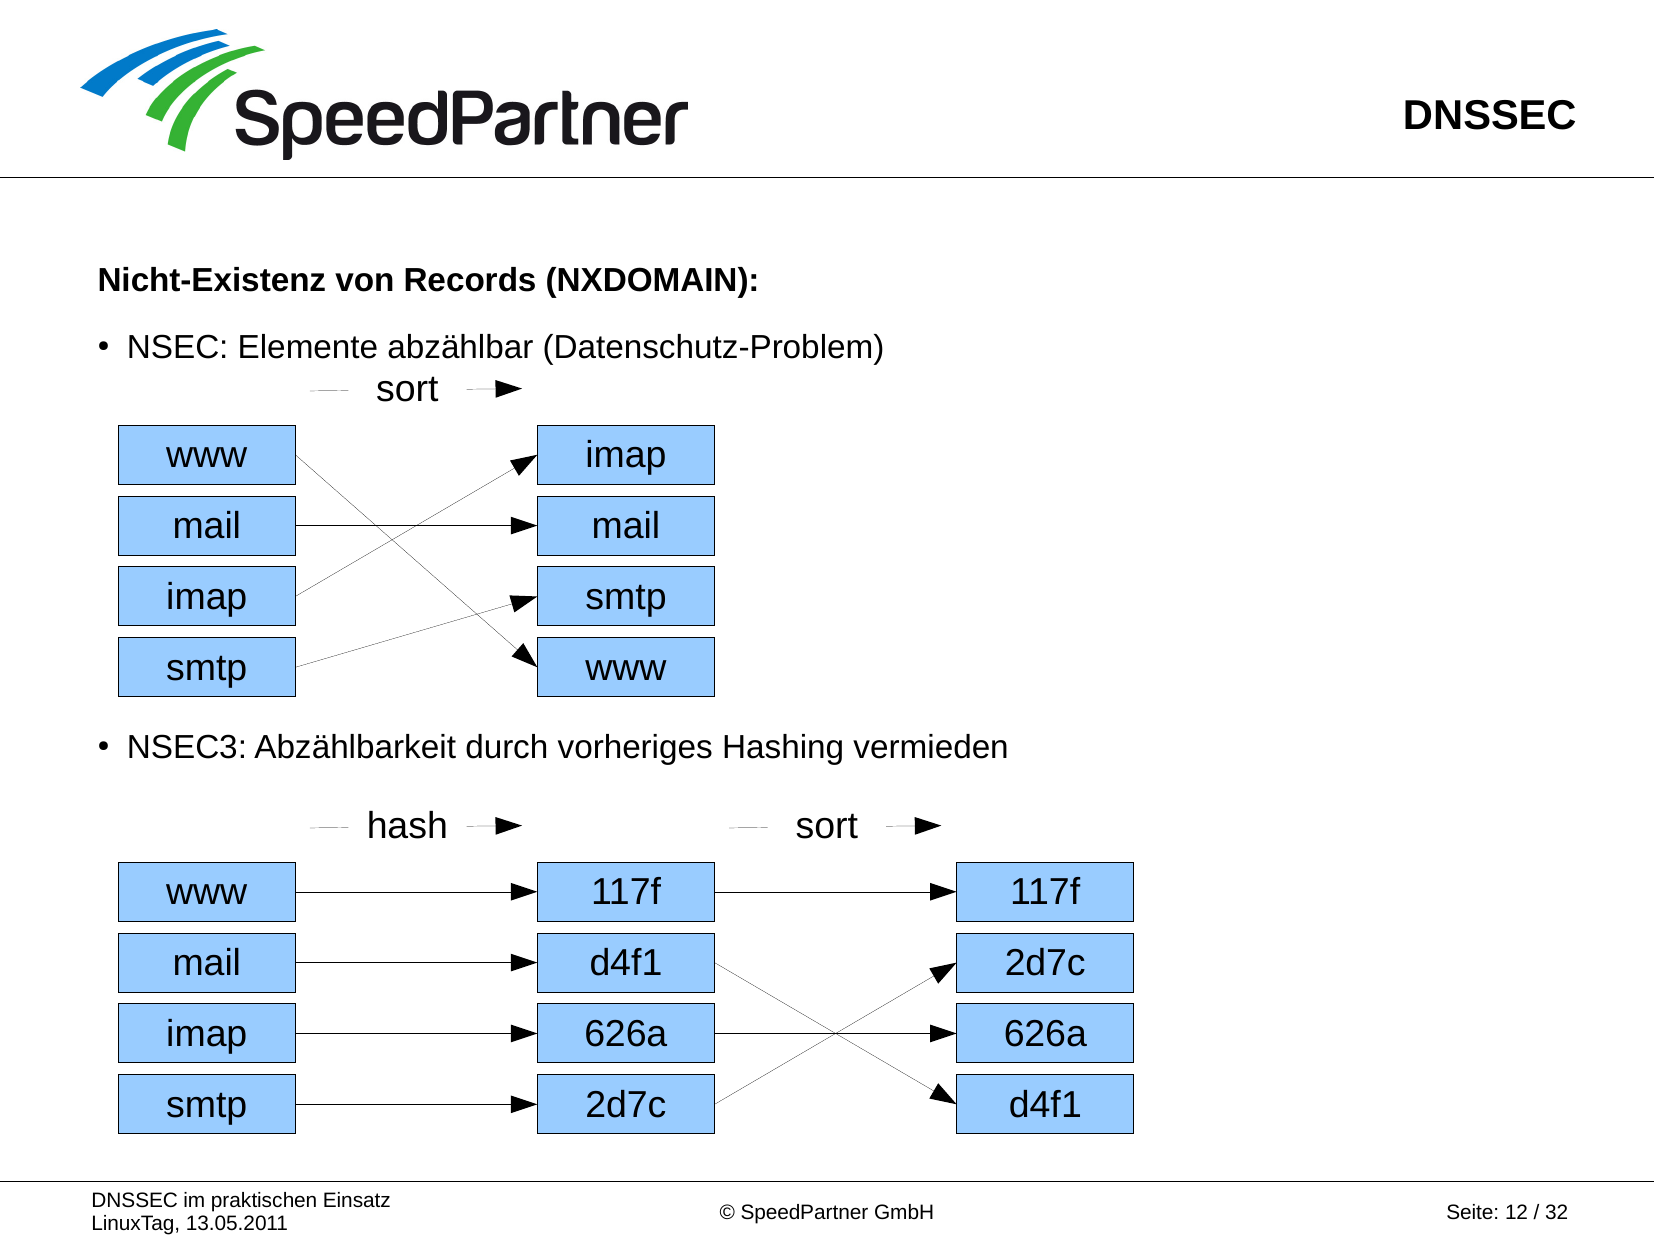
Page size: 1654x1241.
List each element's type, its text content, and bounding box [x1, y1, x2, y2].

text_box mail [118, 496, 296, 556]
text_box smtp [537, 566, 715, 626]
text_box www [537, 637, 715, 697]
text_box sort [348, 360, 467, 418]
text_box 2d7c [956, 933, 1134, 993]
text_box sort [767, 797, 886, 855]
text_box 117f [956, 862, 1134, 922]
text_box Nicht-Existenz von Records (NXDOMAIN): NSEC: Elemente abzählbar (Datenschutz-Problem) NSEC3: Abzählbarkeit durch vorheriges Hashing vermieden [82, 253, 1565, 1151]
text_box mail [537, 496, 715, 556]
text_box imap [537, 425, 715, 485]
text_box 626a [956, 1003, 1134, 1063]
text_box www [118, 425, 296, 485]
picture [80, 29, 688, 160]
text_box imap [118, 566, 296, 626]
text_box smtp [118, 637, 296, 697]
title DNSSEC [590, 70, 1577, 160]
text_box d4f1 [956, 1074, 1134, 1134]
